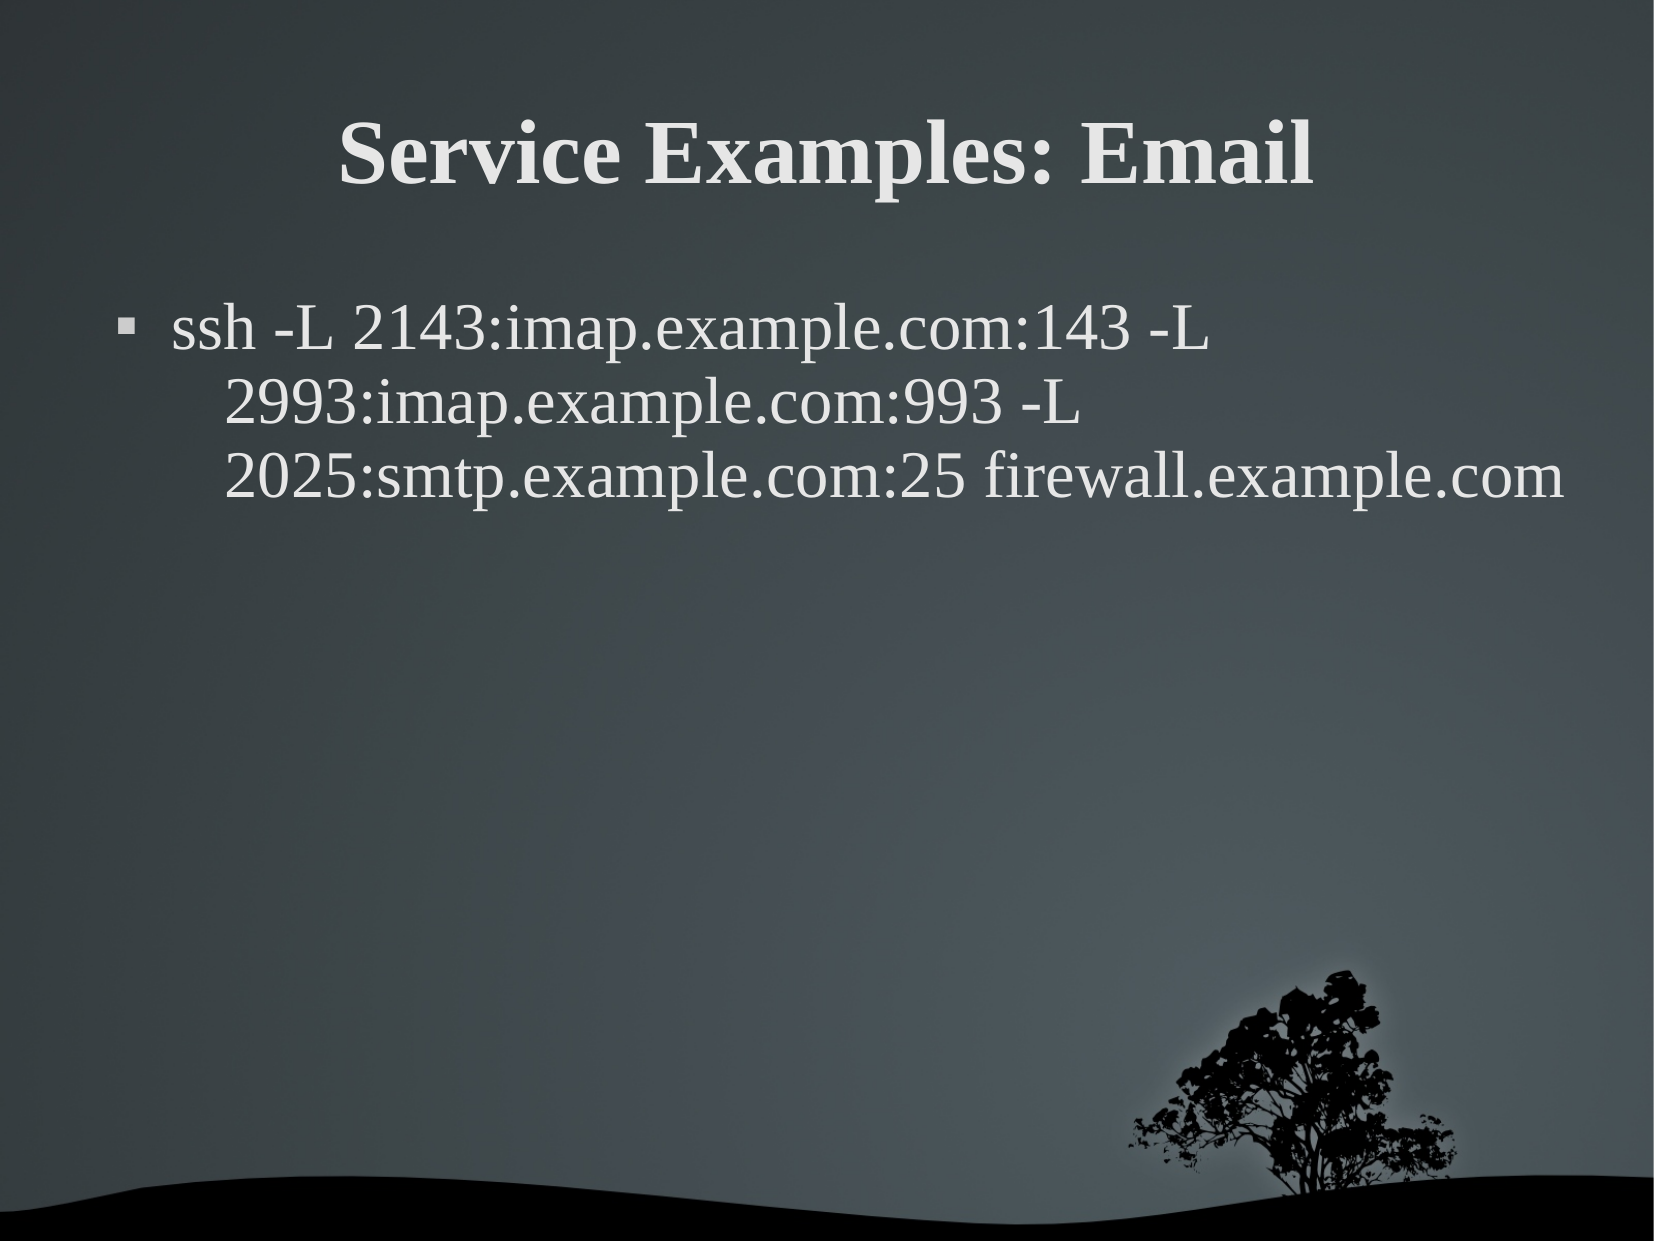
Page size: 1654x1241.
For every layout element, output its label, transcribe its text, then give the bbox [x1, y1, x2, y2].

list ssh -L 2143:imap.example.com:143 -L 2993:imap.example.com:993 -L 2025:smtp.example.com:25 firewall.example.com [82, 290, 1571, 1094]
title Service Examples: Email [82, 49, 1571, 257]
picture [0, 0, 1654, 1241]
